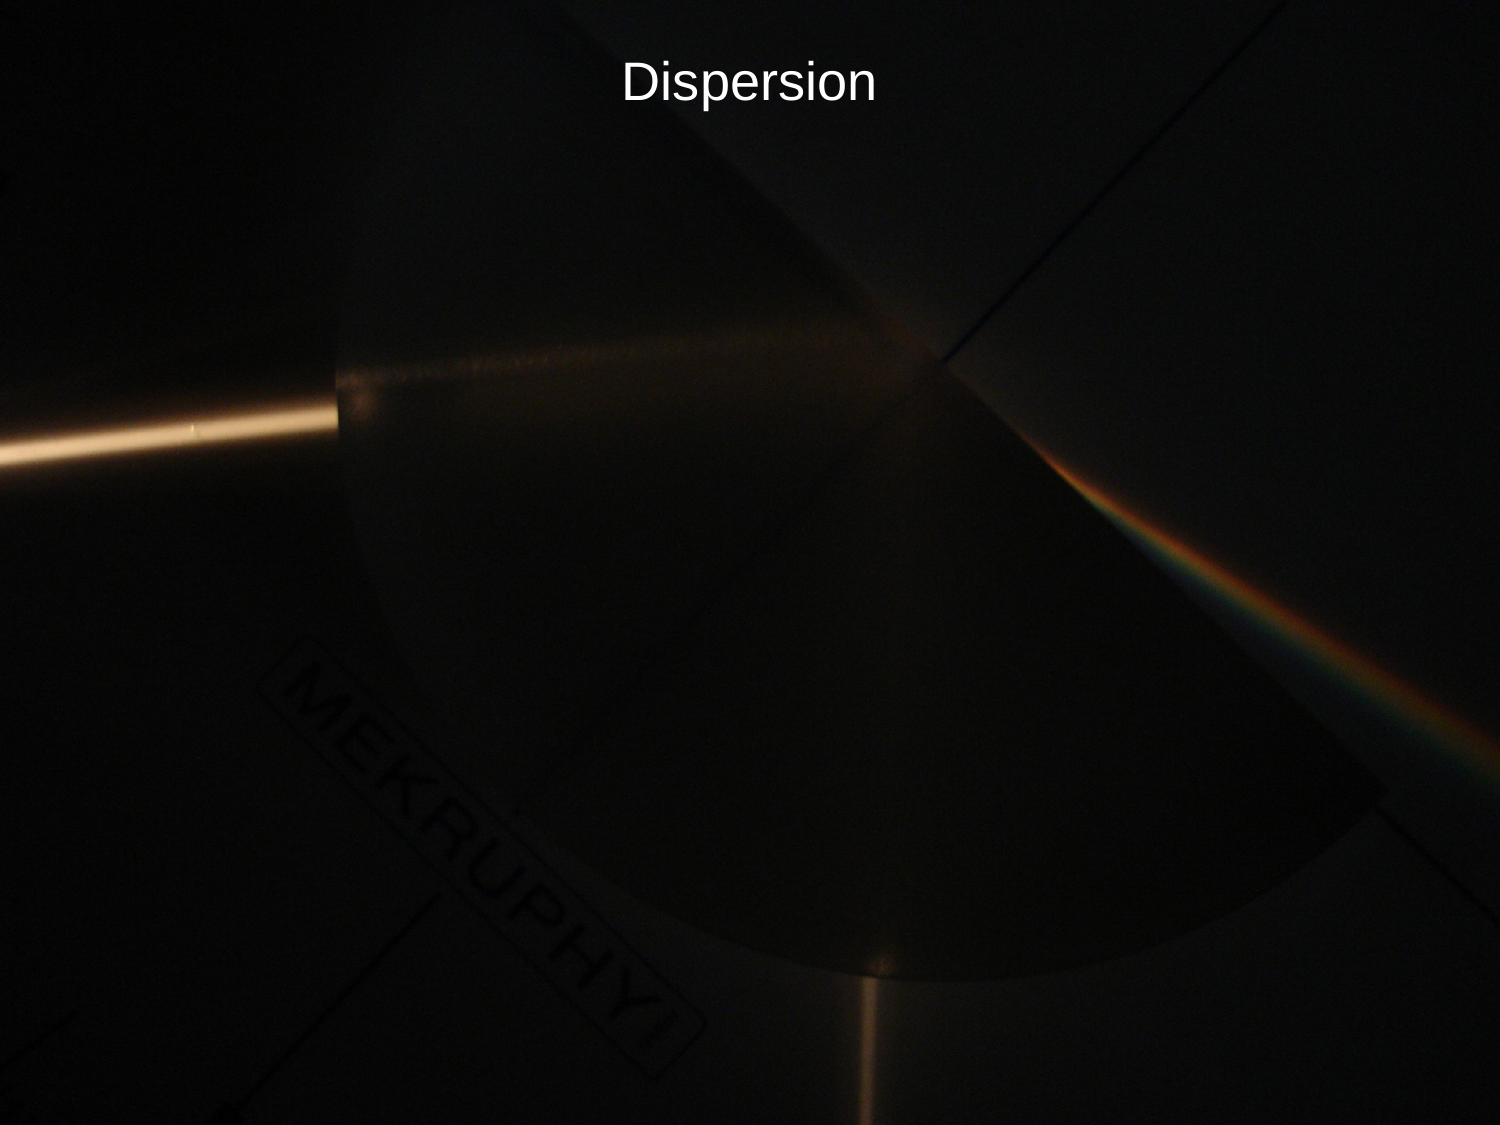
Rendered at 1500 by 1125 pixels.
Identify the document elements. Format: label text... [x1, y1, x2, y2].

picture [0, 0, 1500, 1125]
title Dispersion [112, 0, 1388, 164]
